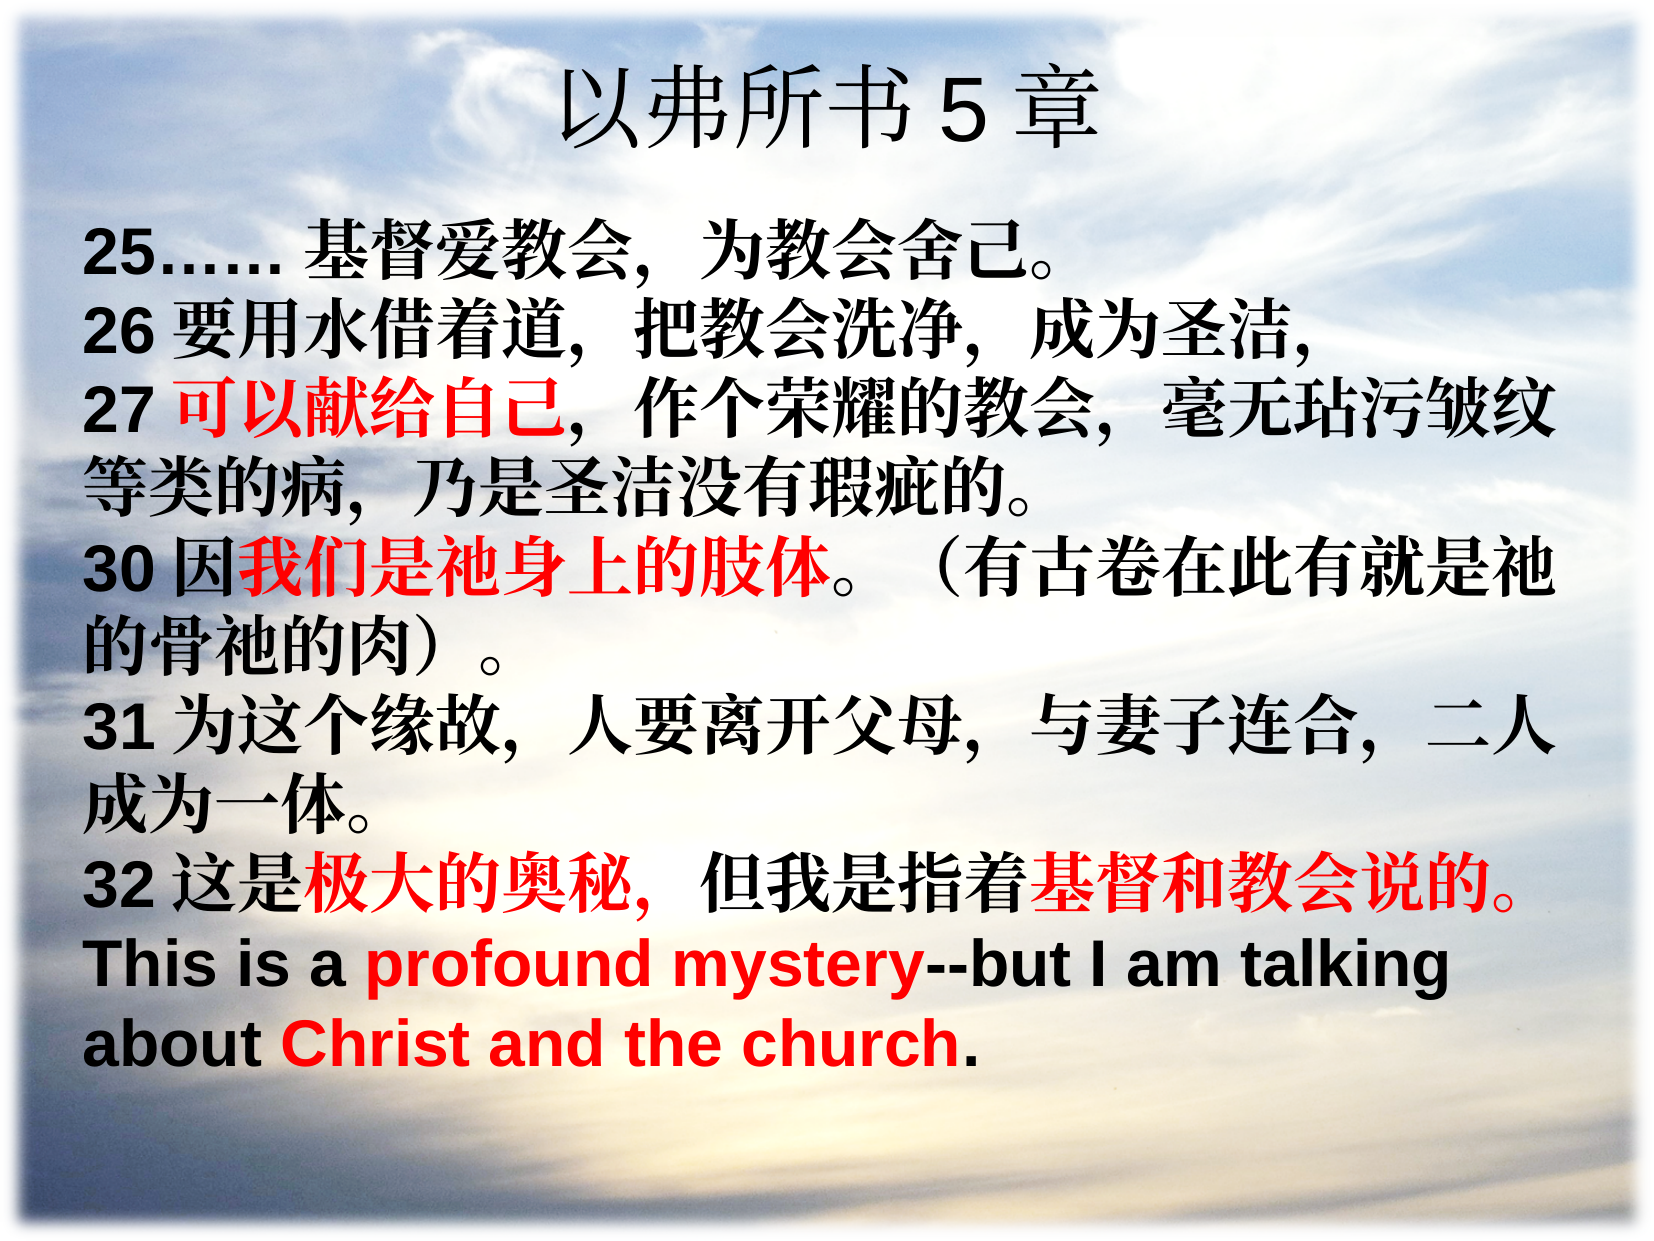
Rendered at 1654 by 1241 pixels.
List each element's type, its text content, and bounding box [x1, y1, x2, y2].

title 以弗所书5章 [82, 49, 1571, 159]
list 25……基督爱教会，为教会舍己。 26要用水借着道，把教会洗净，成为圣洁， 27可以献给自己，作个荣耀的教会，毫无玷污皱纹等类的病，乃是圣洁没有瑕疵的。 30因我们是祂身上的肢体。（有古卷在此有就是祂的骨祂的肉）。 31为这个缘故，人要离开父母，与妻子连合，二人成为一体。 32这是极大的奥秘，但我是指着基督和教会说的。 This is a profound mystery--but I am talking about Christ and the church. [82, 208, 1571, 1109]
picture [0, 0, 1654, 1241]
